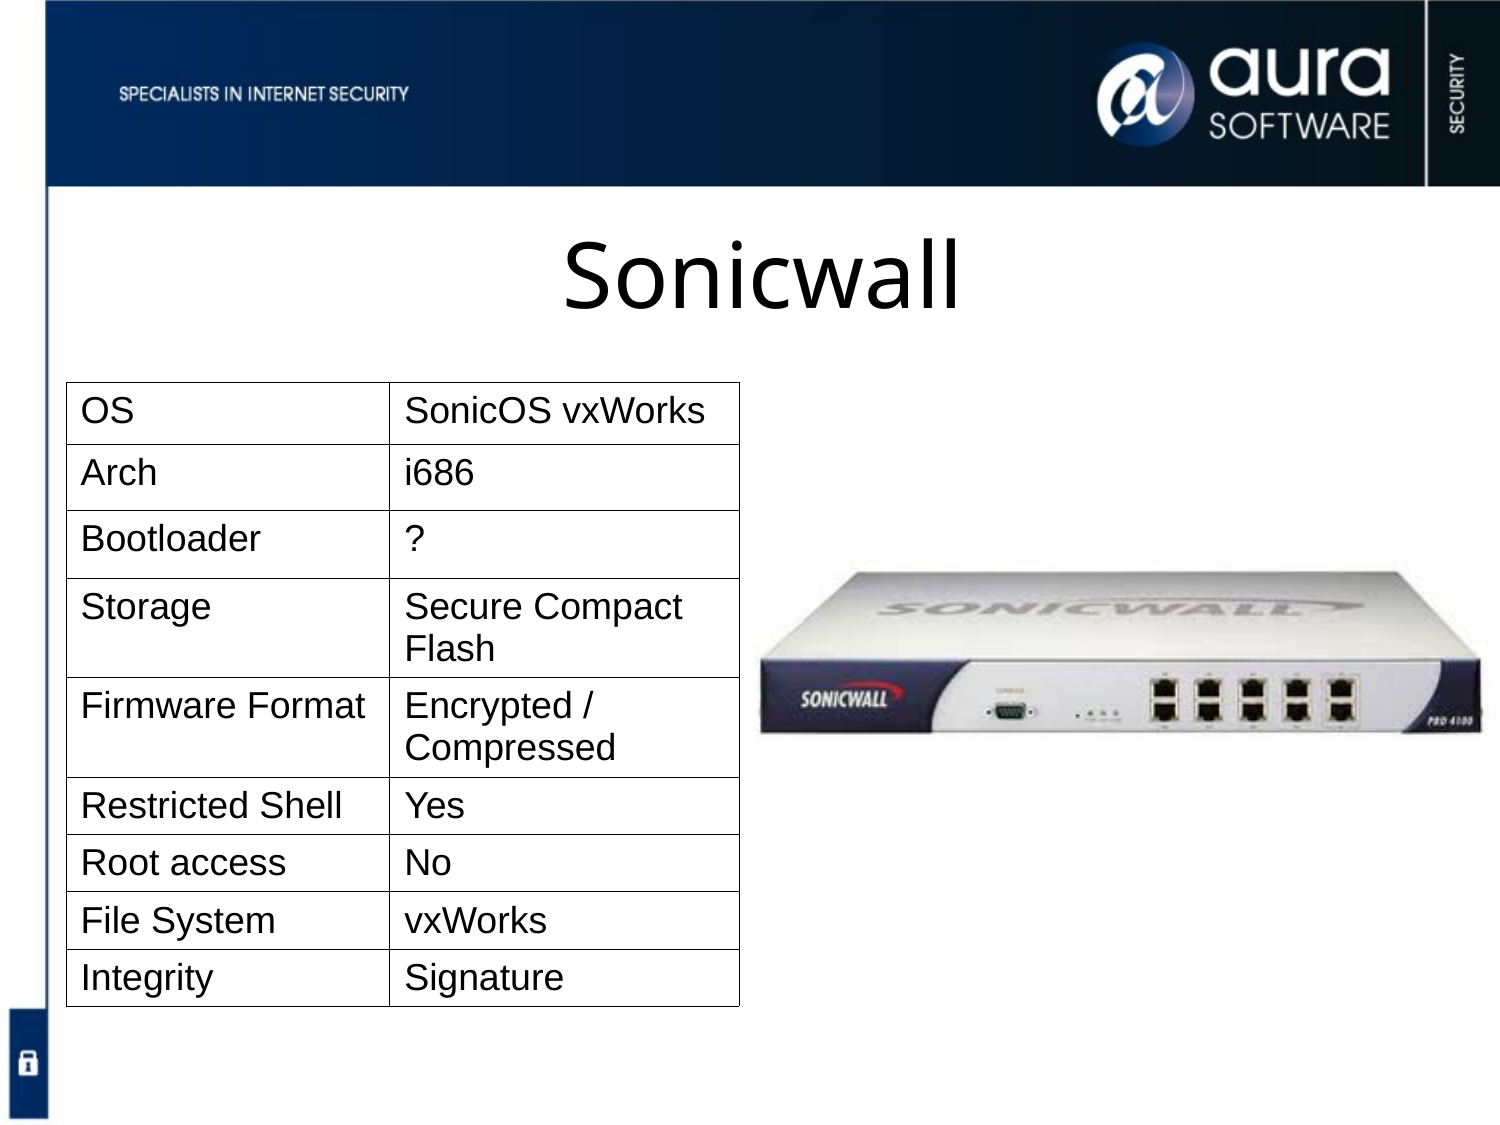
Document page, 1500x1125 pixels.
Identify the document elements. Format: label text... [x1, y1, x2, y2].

table_cell Firmware Format [67, 678, 389, 777]
table_cell ? [390, 511, 739, 578]
table_header OS [67, 383, 389, 444]
table_cell Root access [67, 835, 389, 891]
table_cell Storage [67, 579, 389, 677]
table_cell Integrity [67, 950, 389, 1006]
table_header SonicOS vxWorks [390, 383, 739, 444]
table_cell File System [67, 892, 389, 949]
table_cell Secure Compact Flash [390, 579, 739, 677]
table_cell Bootloader [67, 511, 389, 578]
table_cell No [390, 835, 739, 891]
table_cell vxWorks [390, 892, 739, 949]
table_cell Arch [67, 445, 389, 510]
table_cell i686 [390, 445, 739, 510]
table_cell Signature [390, 950, 739, 1006]
title Sonicwall [88, 192, 1439, 355]
picture [0, 0, 1500, 1125]
table_cell Restricted Shell [67, 778, 389, 834]
table_cell Yes [390, 778, 739, 834]
table_cell Encrypted / Compressed [390, 678, 739, 777]
